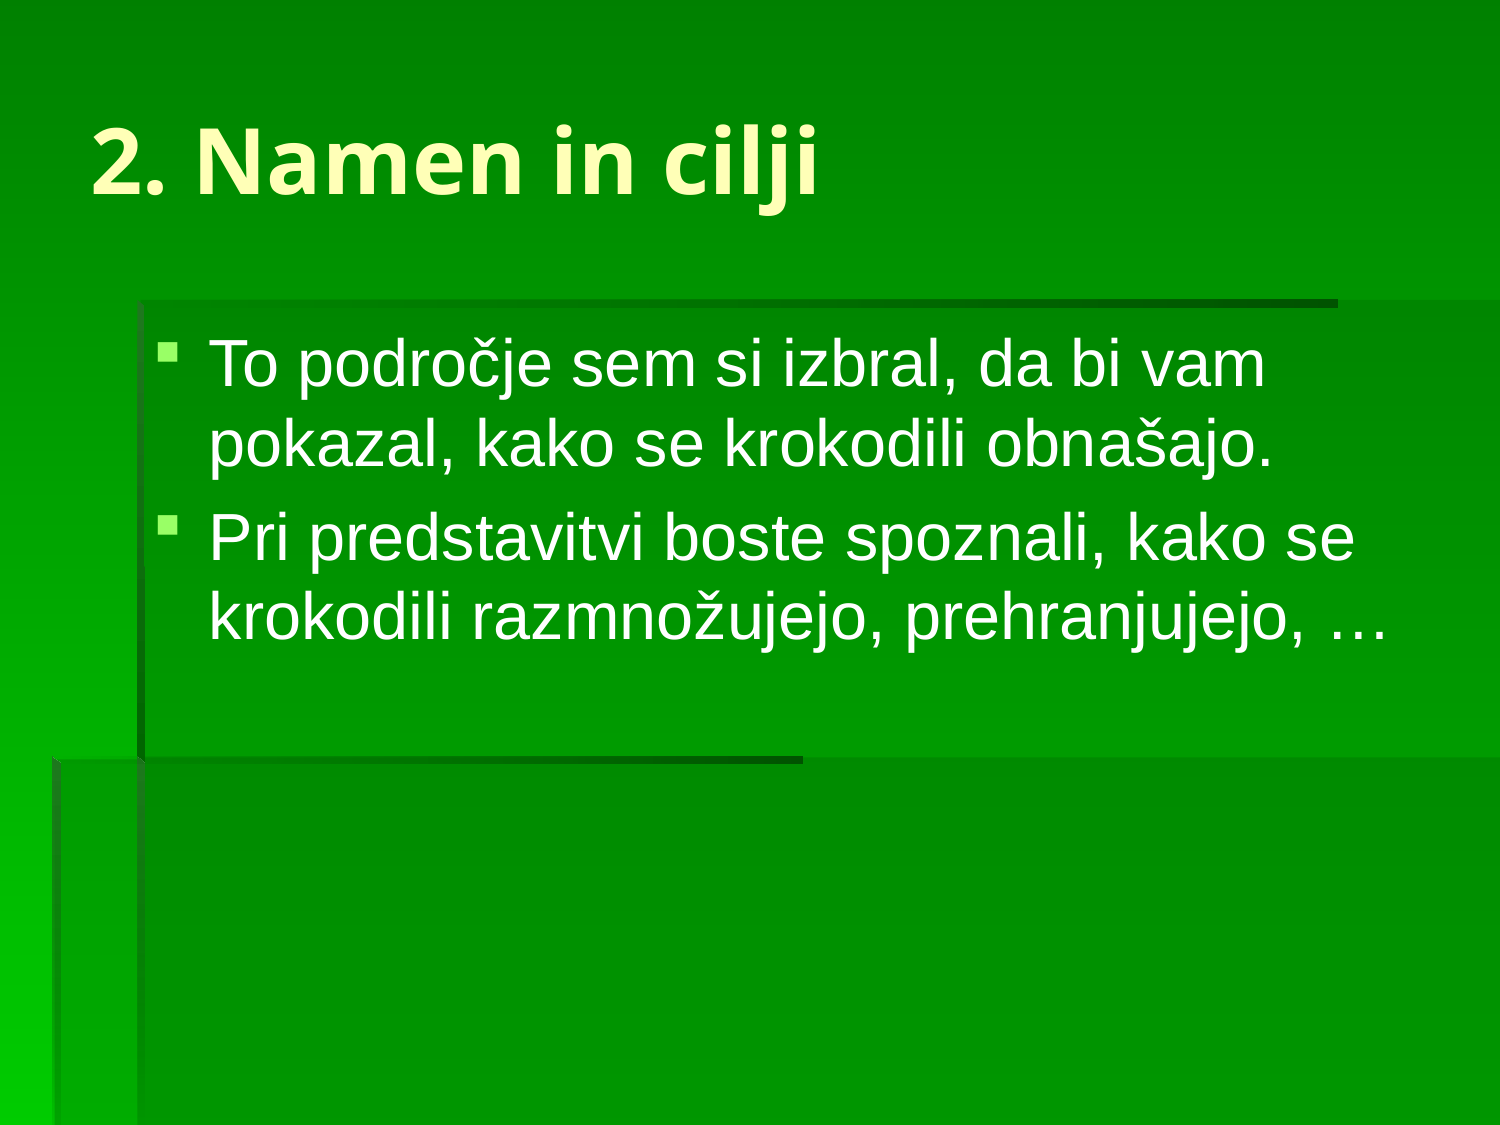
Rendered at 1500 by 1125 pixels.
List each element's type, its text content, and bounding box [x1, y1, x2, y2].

list To področje sem si izbral, da bi vam pokazal, kako se krokodili obnašajo. Pri predstavitvi boste spoznali, kako se krokodili razmnožujejo, prehranjujejo, … [137, 312, 1451, 1000]
title 2. Namen in cilji [75, 40, 1451, 275]
